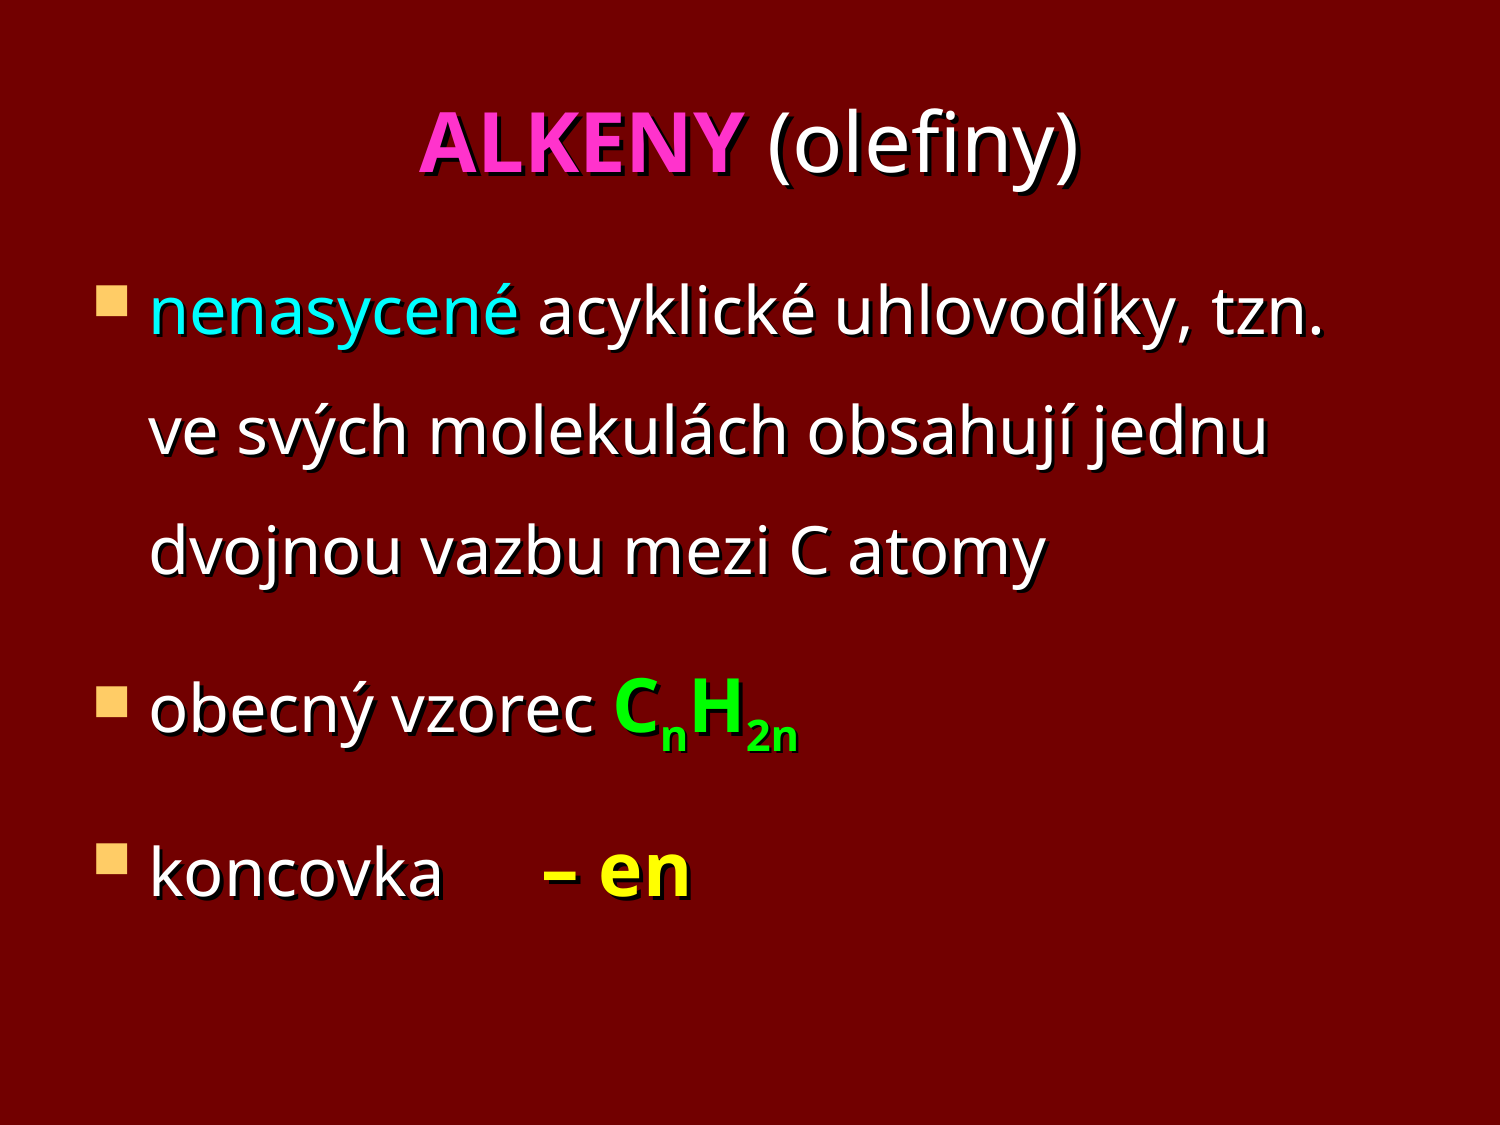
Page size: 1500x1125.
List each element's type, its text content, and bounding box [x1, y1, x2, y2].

title ALKENY (olefiny) [75, 45, 1426, 233]
list nenasycené acyklické uhlovodíky, tzn. ve svých molekulách obsahují jednu dvojnou vazbu mezi C atomy obecný vzorec CnH2n koncovka – en [76, 220, 1427, 1125]
